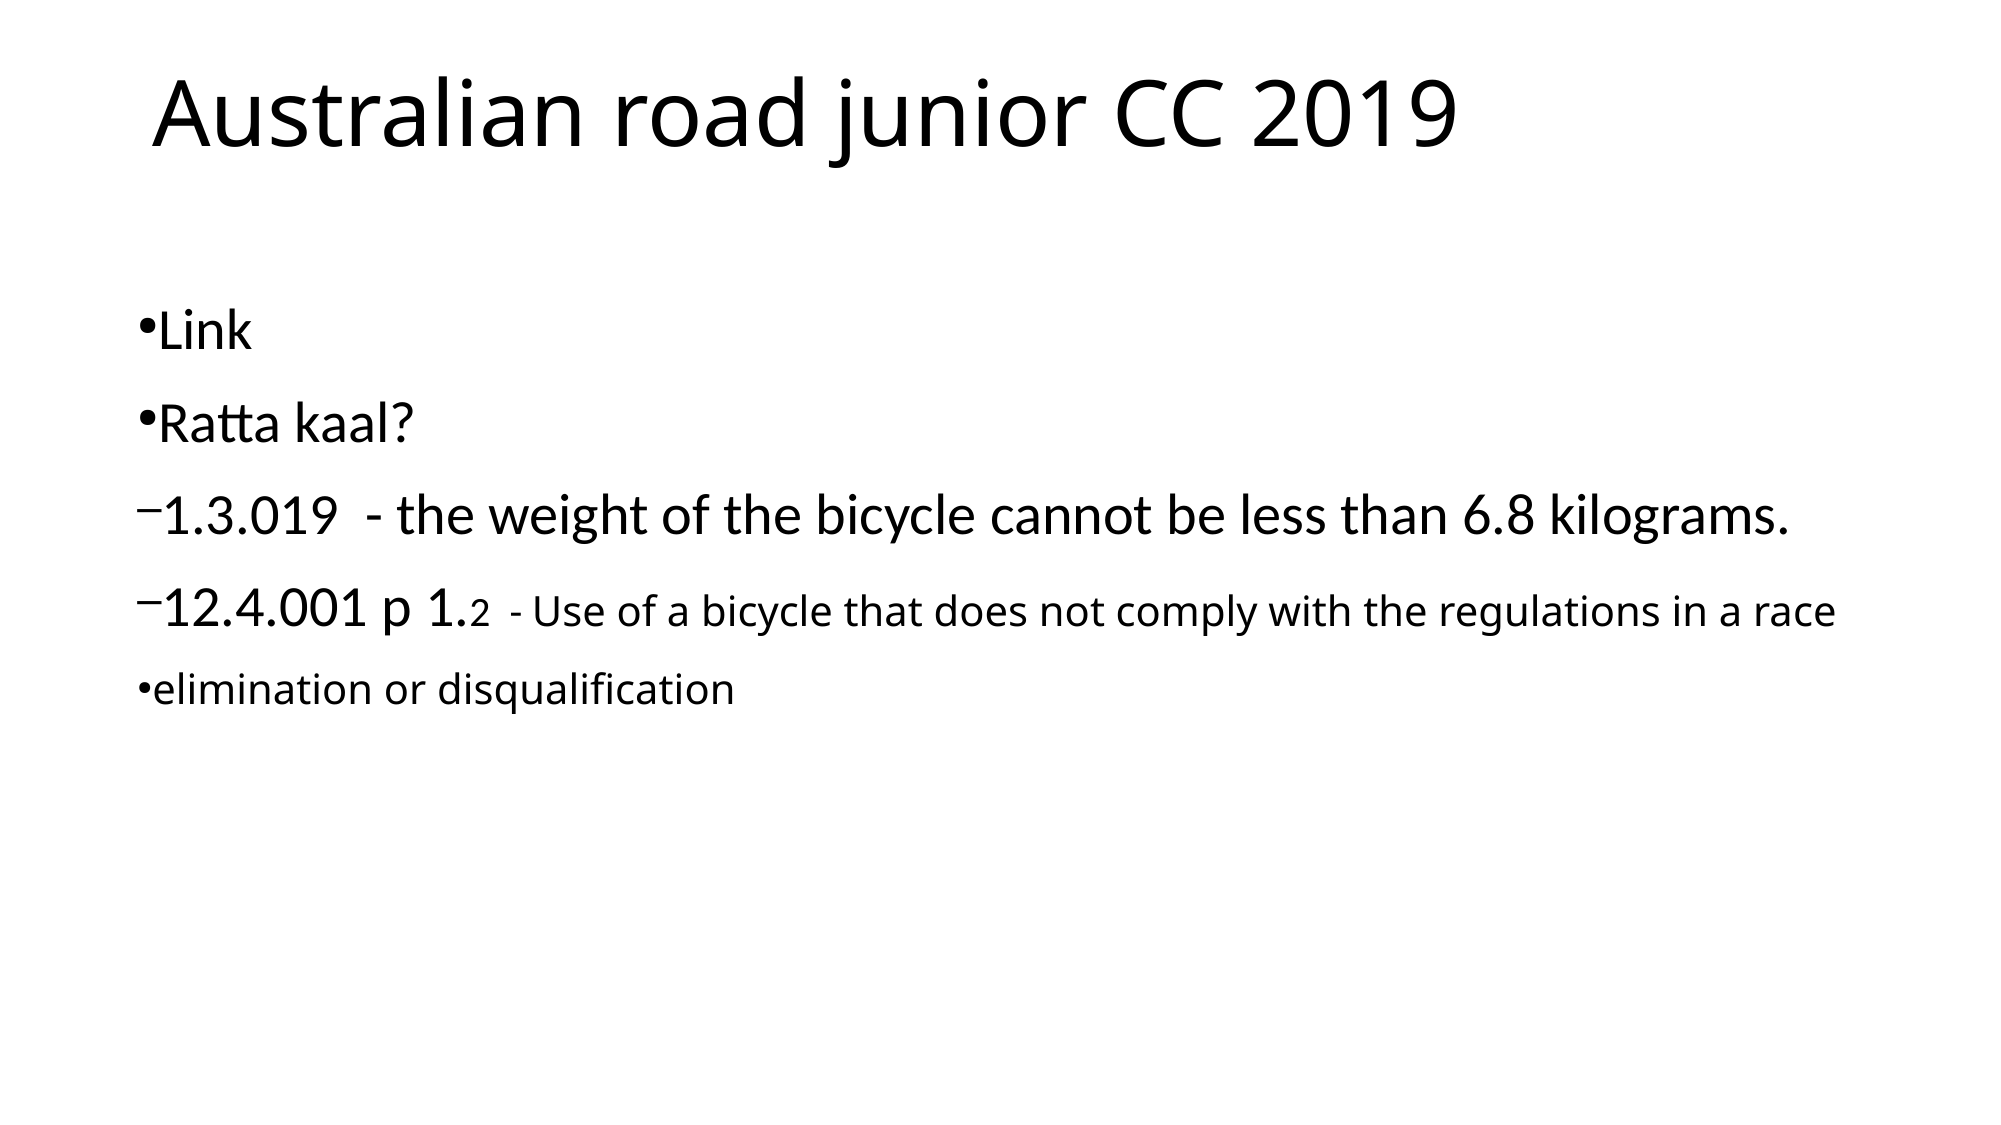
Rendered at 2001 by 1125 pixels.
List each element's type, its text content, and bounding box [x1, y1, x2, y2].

title Australian road junior CC 2019 [137, 59, 1863, 278]
list Link Ratta kaal? 1.3.019 - the weight of the bicycle cannot be less than 6.8 kilograms. 12.4.001 p 1.2 - Use of a bicycle that does not comply with the regulations in a race elimination or disqualification [137, 299, 1863, 1042]
